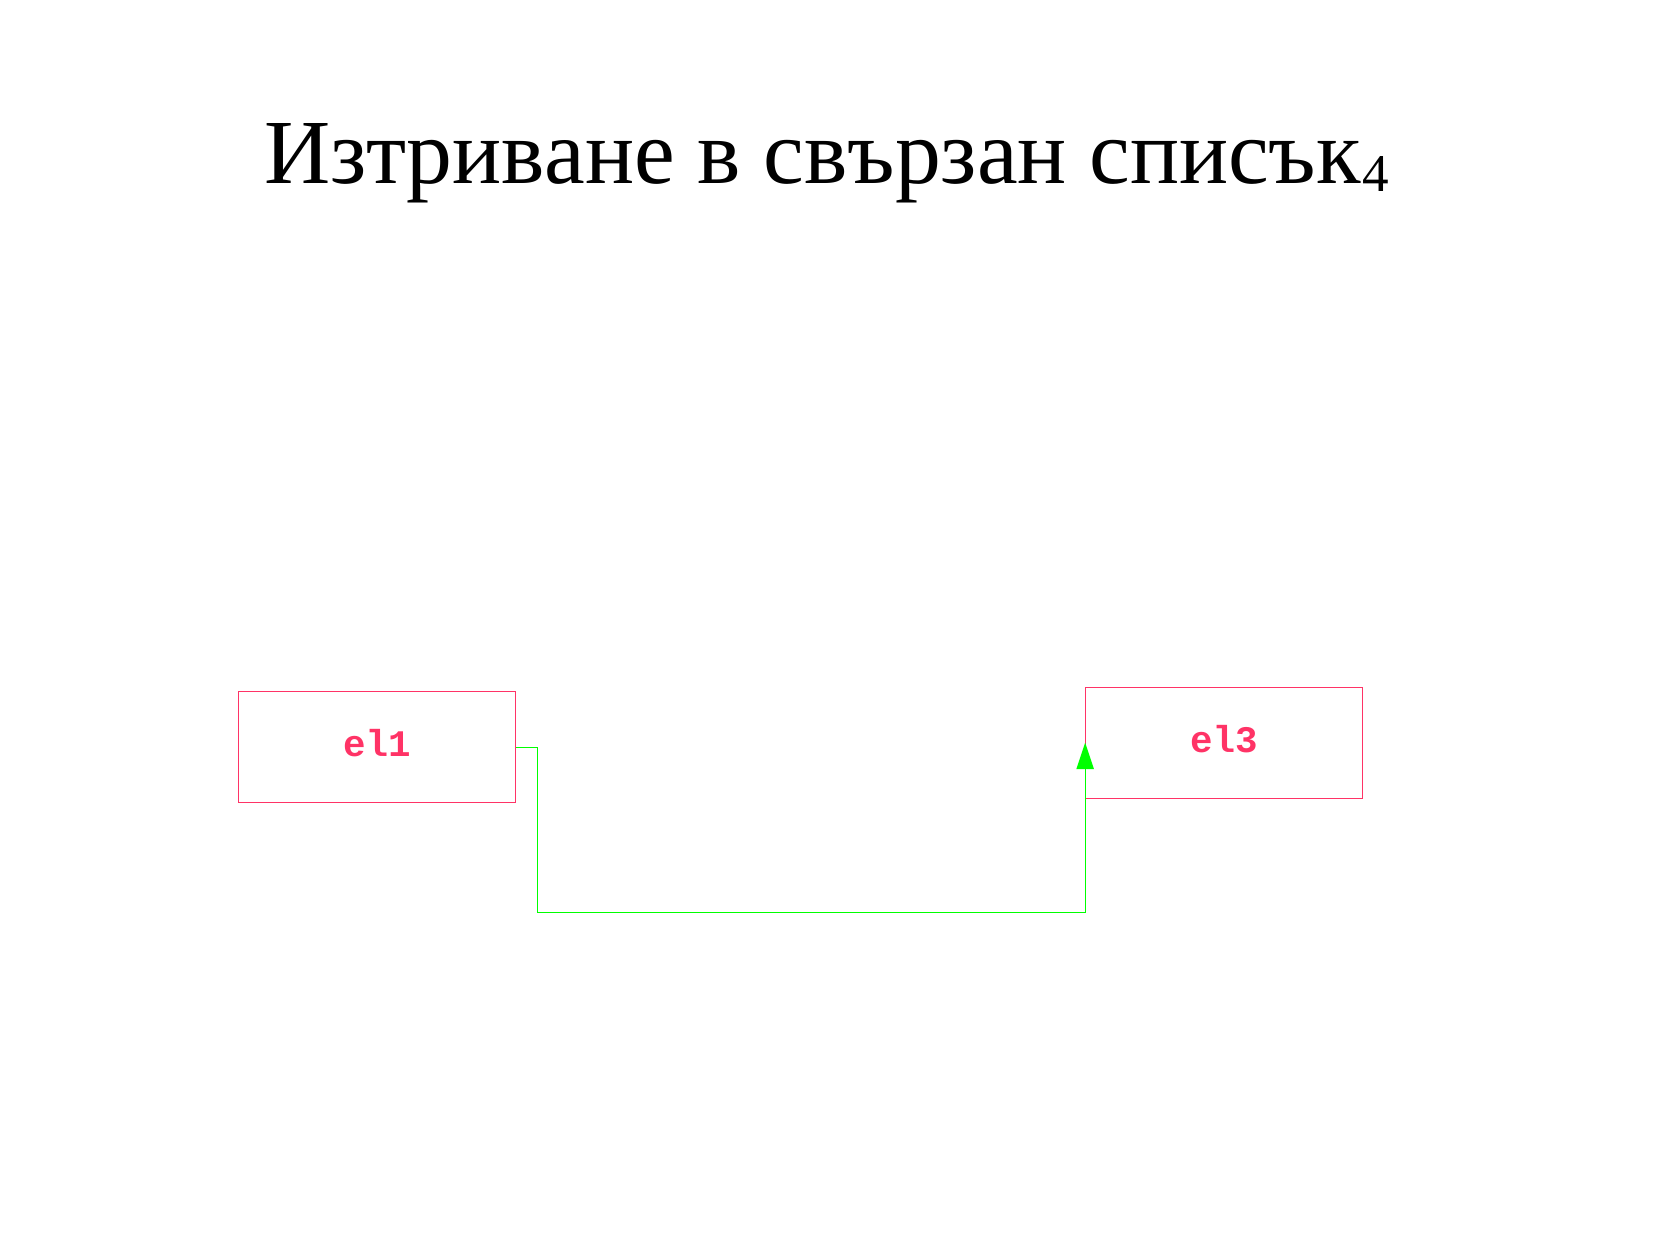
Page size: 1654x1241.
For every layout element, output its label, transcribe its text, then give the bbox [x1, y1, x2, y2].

title Изтриване в свързан списък4 [82, 49, 1571, 257]
text_box el1 [238, 691, 516, 803]
text_box el3 [1085, 687, 1363, 799]
